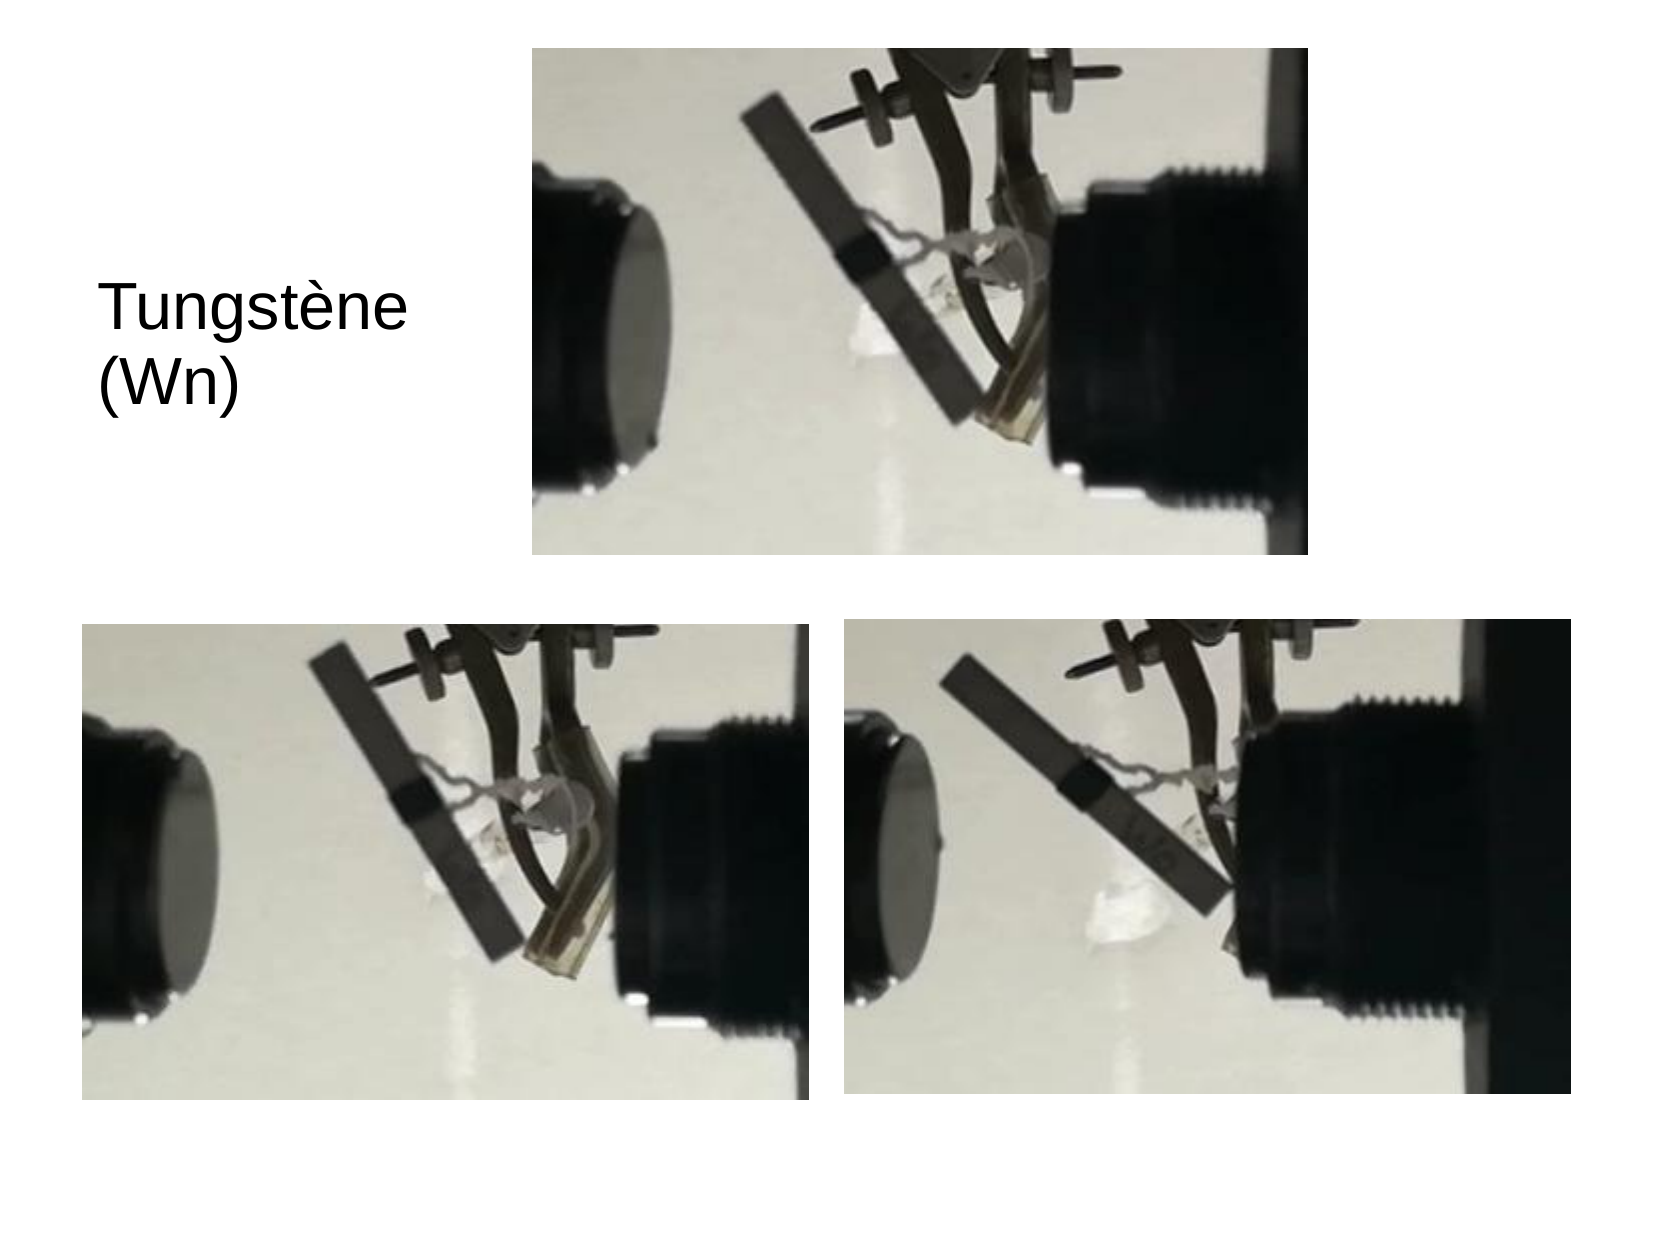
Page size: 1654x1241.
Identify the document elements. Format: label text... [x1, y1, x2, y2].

text_box [531, 47, 1309, 556]
picture [82, 624, 809, 1100]
picture [844, 619, 1571, 1094]
text_box Tungstène (Wn) [82, 261, 426, 426]
